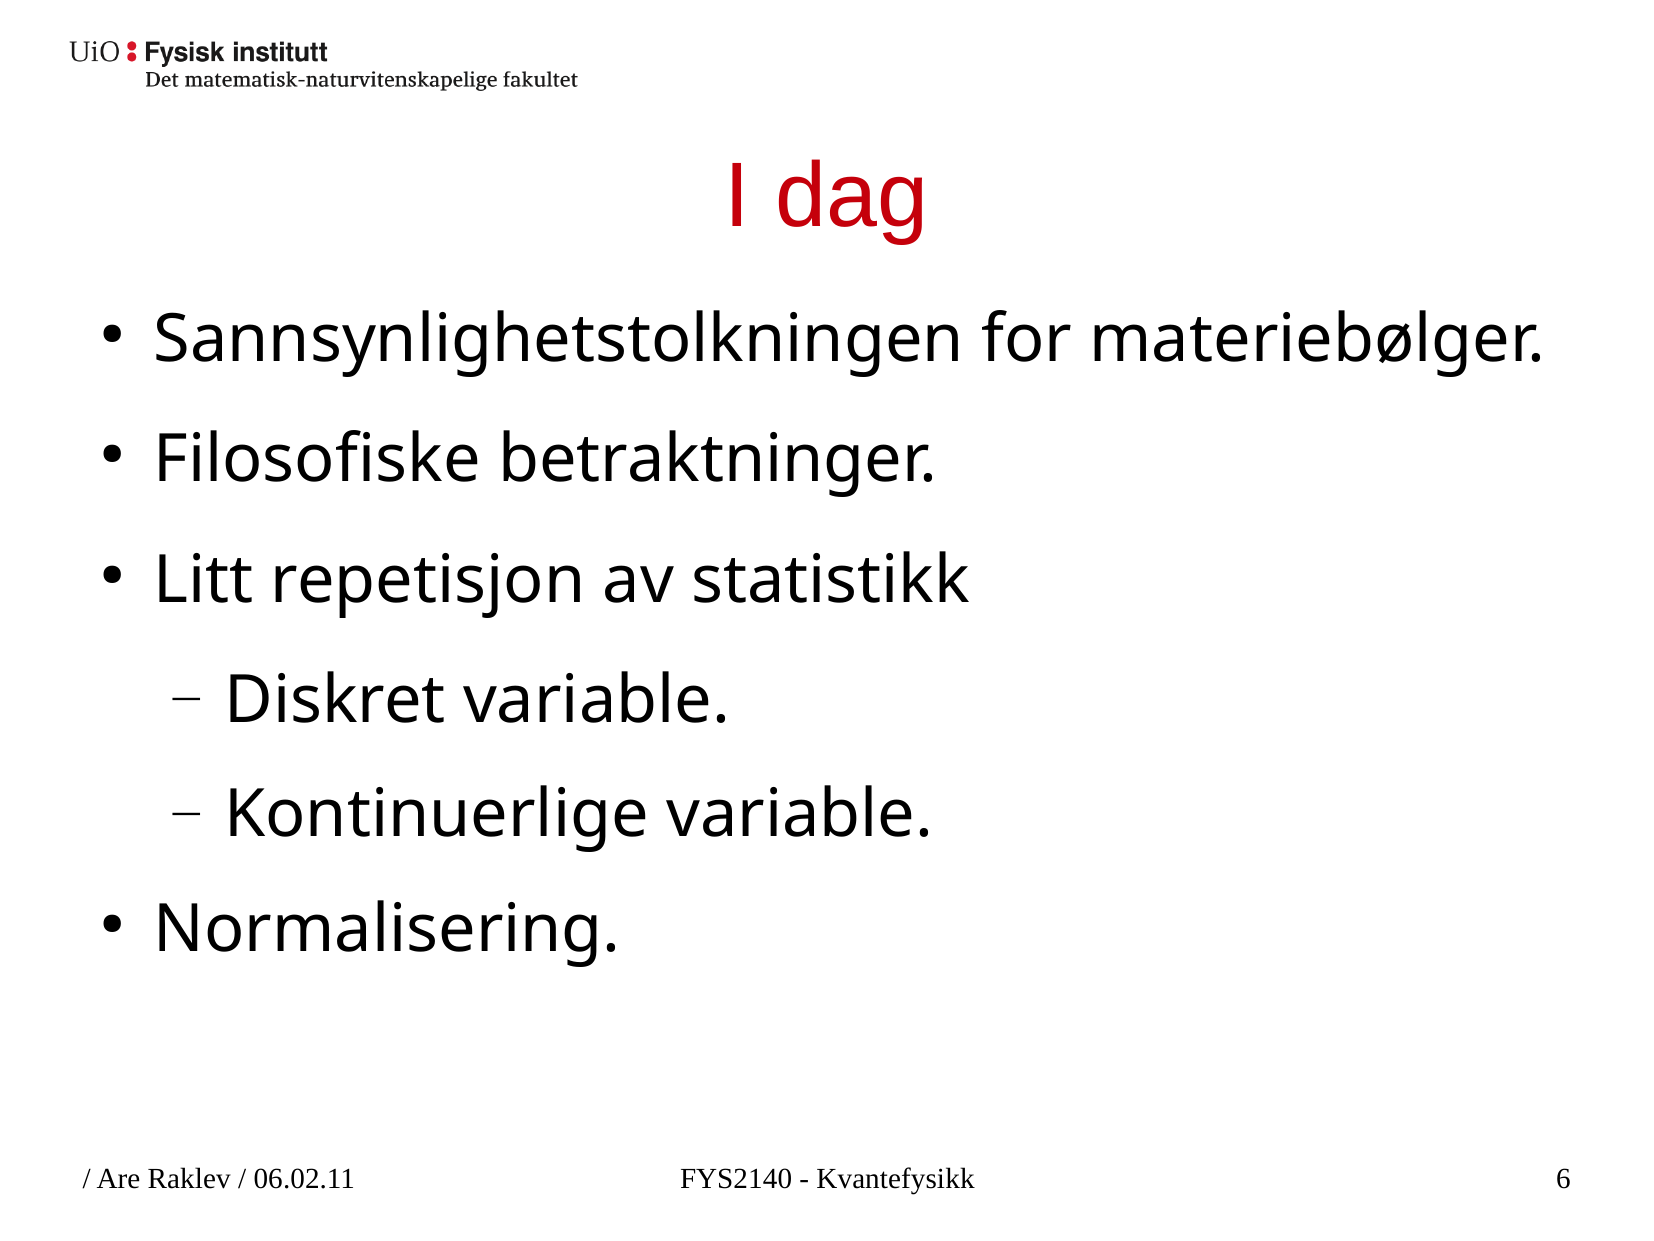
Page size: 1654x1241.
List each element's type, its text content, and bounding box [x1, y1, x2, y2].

picture [68, 37, 581, 93]
title I dag [82, 90, 1571, 290]
list Sannsynlighetstolkningen for materiebølger. Filosofiske betraktninger. Litt repetisjon av statistikk Diskret variable. Kontinuerlige variable. Normalisering. [82, 290, 1571, 1094]
